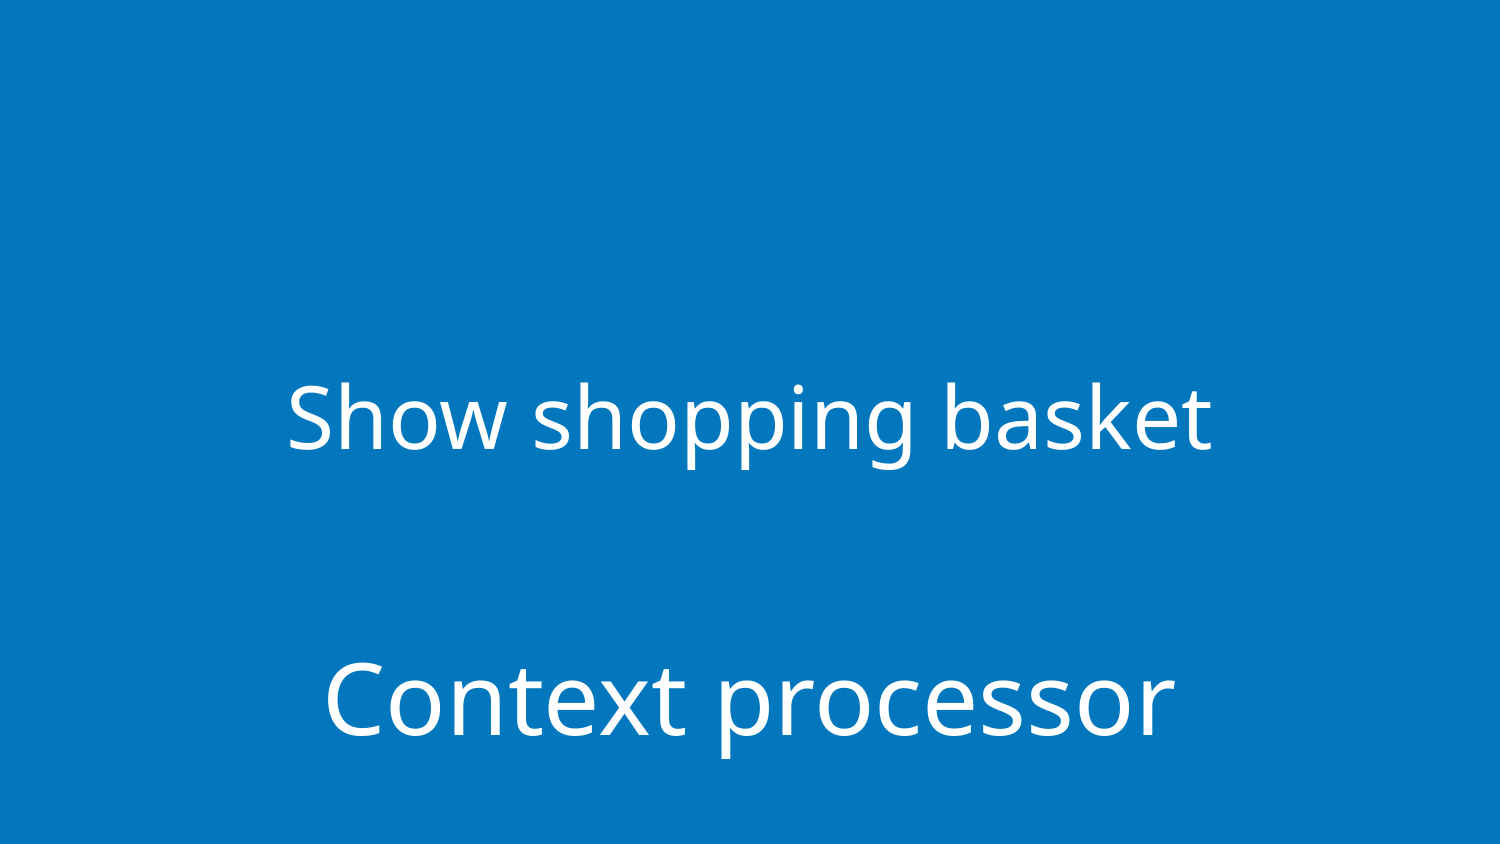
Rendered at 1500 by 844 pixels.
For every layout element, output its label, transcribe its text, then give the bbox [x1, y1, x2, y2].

text_box Context processor [75, 568, 1425, 771]
title Show shopping basket [75, 58, 1425, 568]
